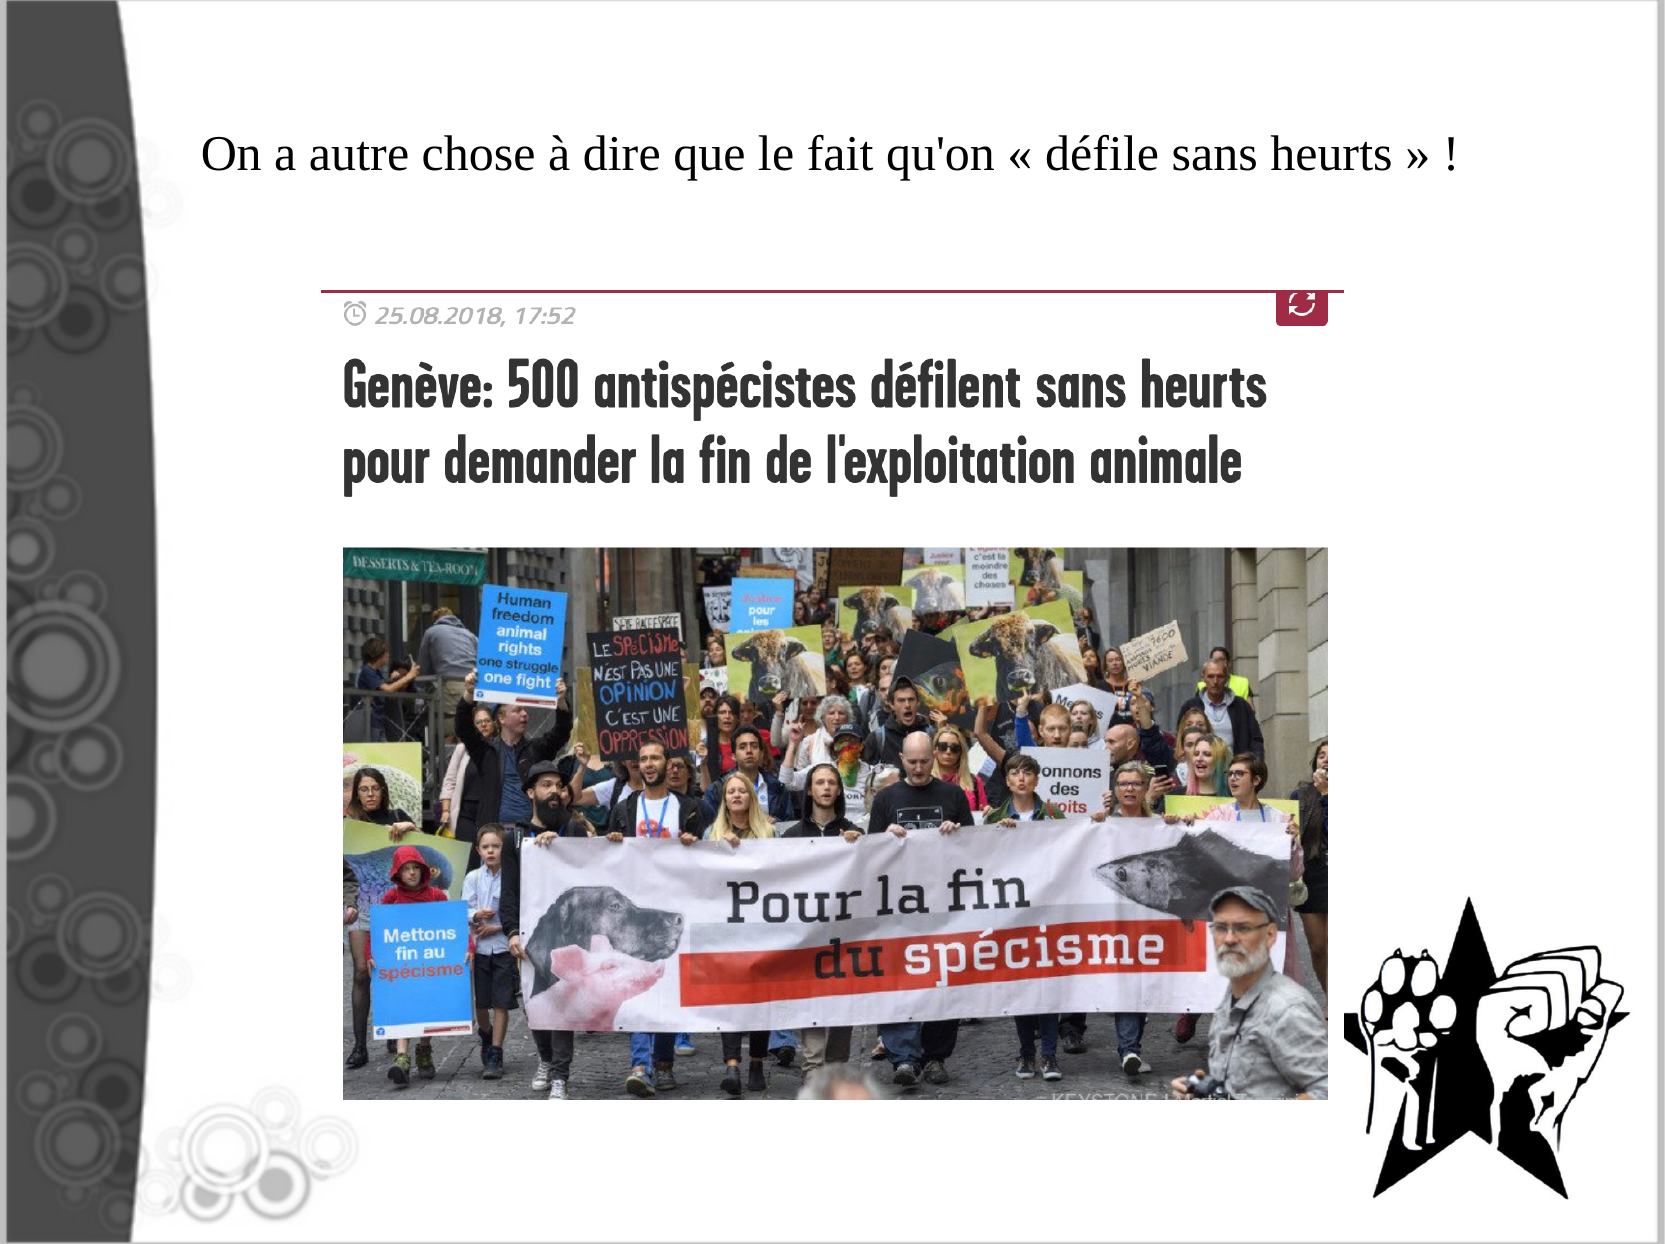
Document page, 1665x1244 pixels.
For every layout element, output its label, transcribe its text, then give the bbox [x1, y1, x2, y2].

title On a autre chose à dire que le fait qu'on « défile sans heurts » ! [200, 49, 1582, 258]
picture [3, 0, 1662, 1244]
